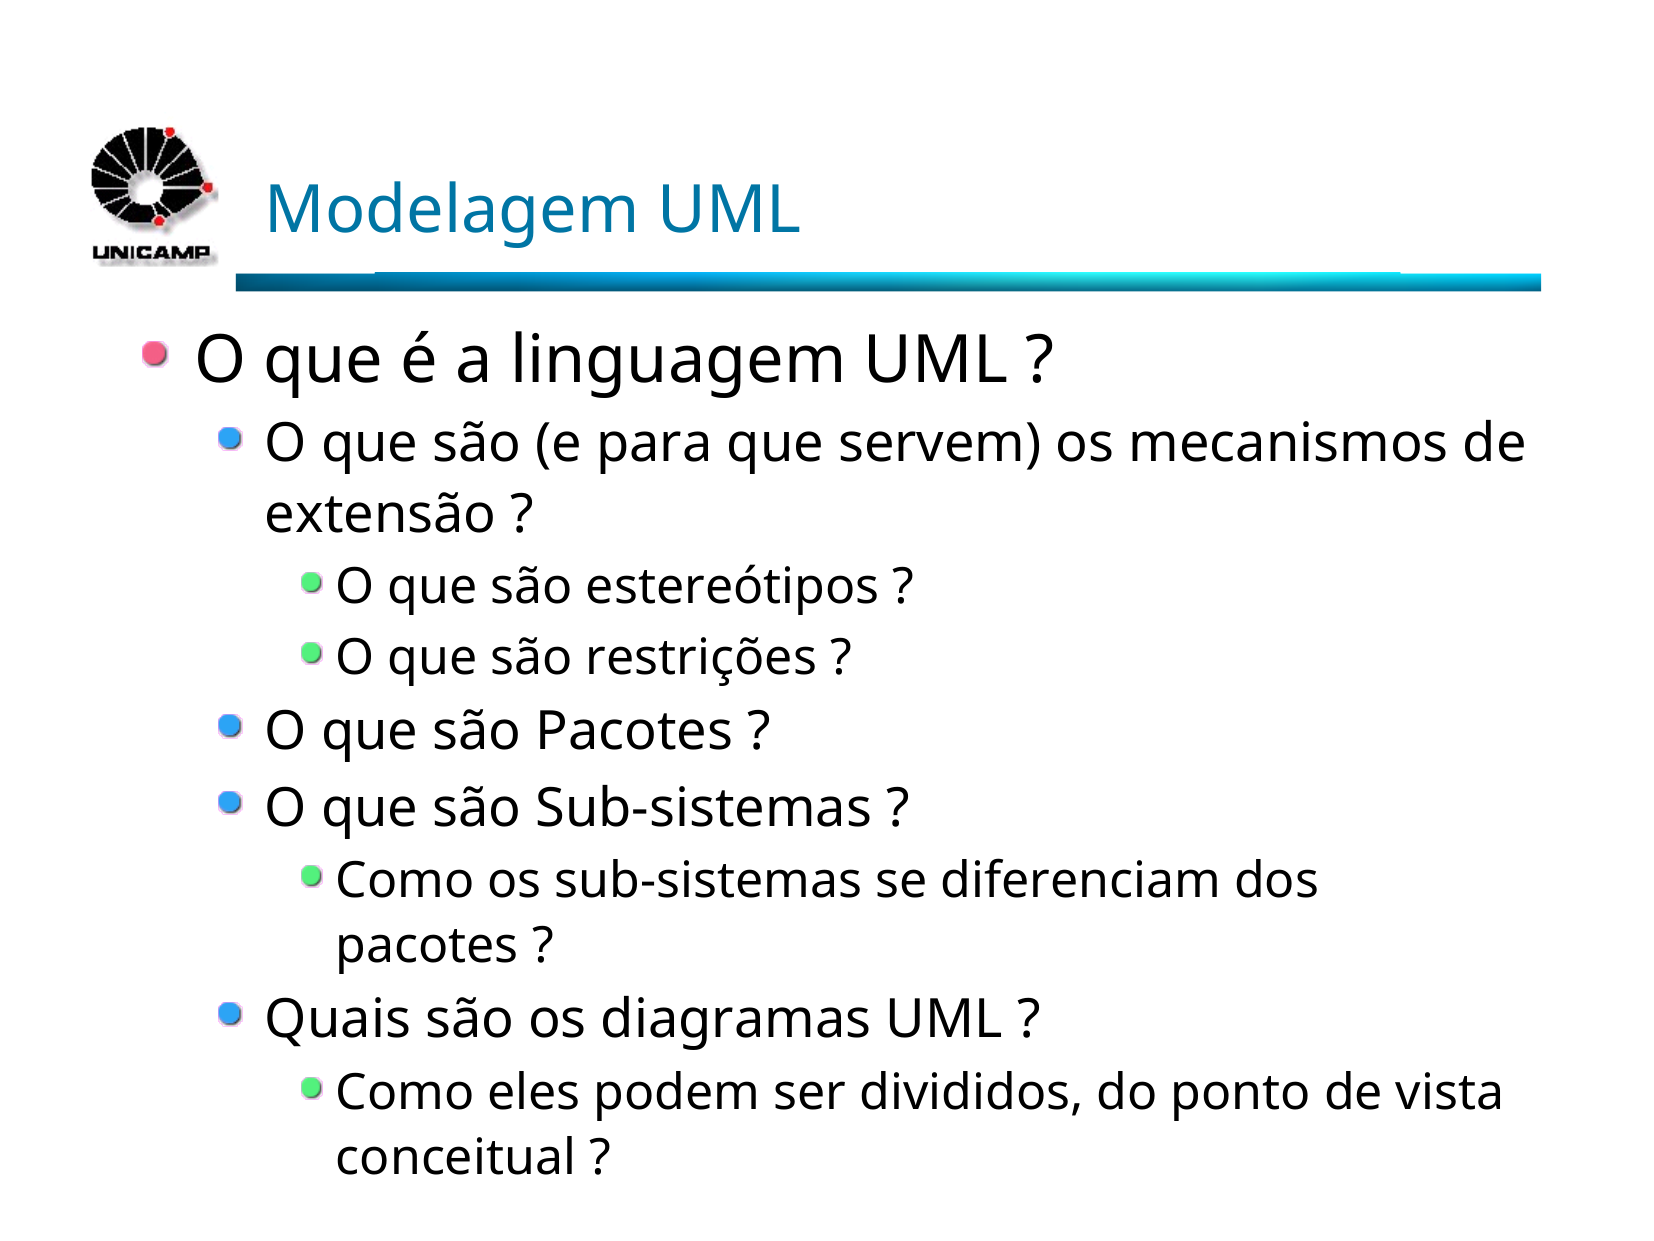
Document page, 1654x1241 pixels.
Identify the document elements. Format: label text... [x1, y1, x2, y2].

list O que é a linguagem UML ? O que são (e para que servem) os mecanismos de extensão ? O que são estereótipos ? O que são restrições ? O que são Pacotes ? O que são Sub-sistemas ? Como os sub-sistemas se diferenciam dos pacotes ? Quais são os diagramas UML ? Como eles podem ser divididos, do ponto de vista conceitual ? [123, 313, 1536, 1133]
title Modelagem UML [264, 42, 1534, 250]
picture [125, 272, 1654, 295]
